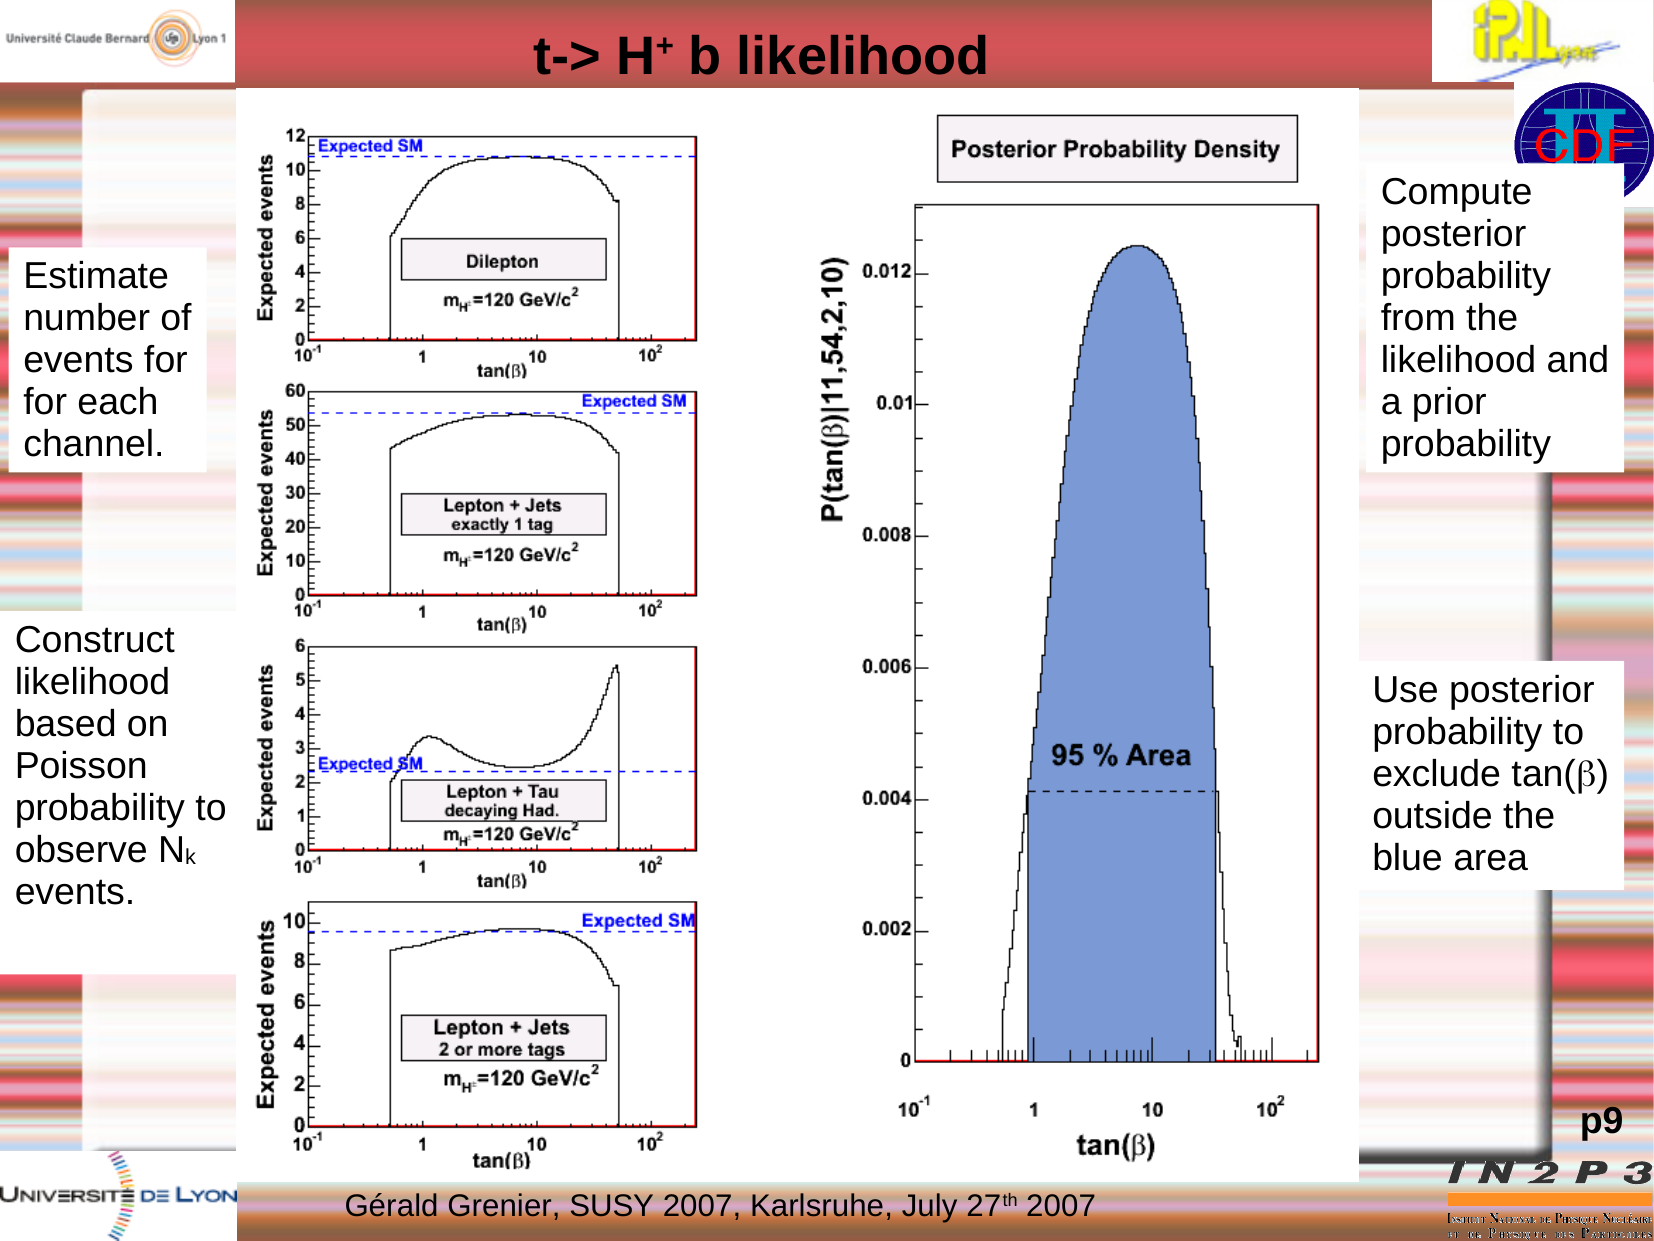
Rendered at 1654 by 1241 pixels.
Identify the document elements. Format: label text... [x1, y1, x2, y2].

text_box Estimate number of events for for each channel. [8, 247, 207, 473]
text_box Use posterior probability to exclude tan(b) outside the blue area [1357, 660, 1624, 890]
picture [0, 0, 1654, 1241]
text_box Construct likelihood based on Poisson probability to observe Nk events. [0, 610, 242, 975]
text_box Compute posterior probability from the likelihood and a prior probability [1366, 163, 1625, 473]
text_box t-> H+ b likelihood [518, 18, 1006, 88]
